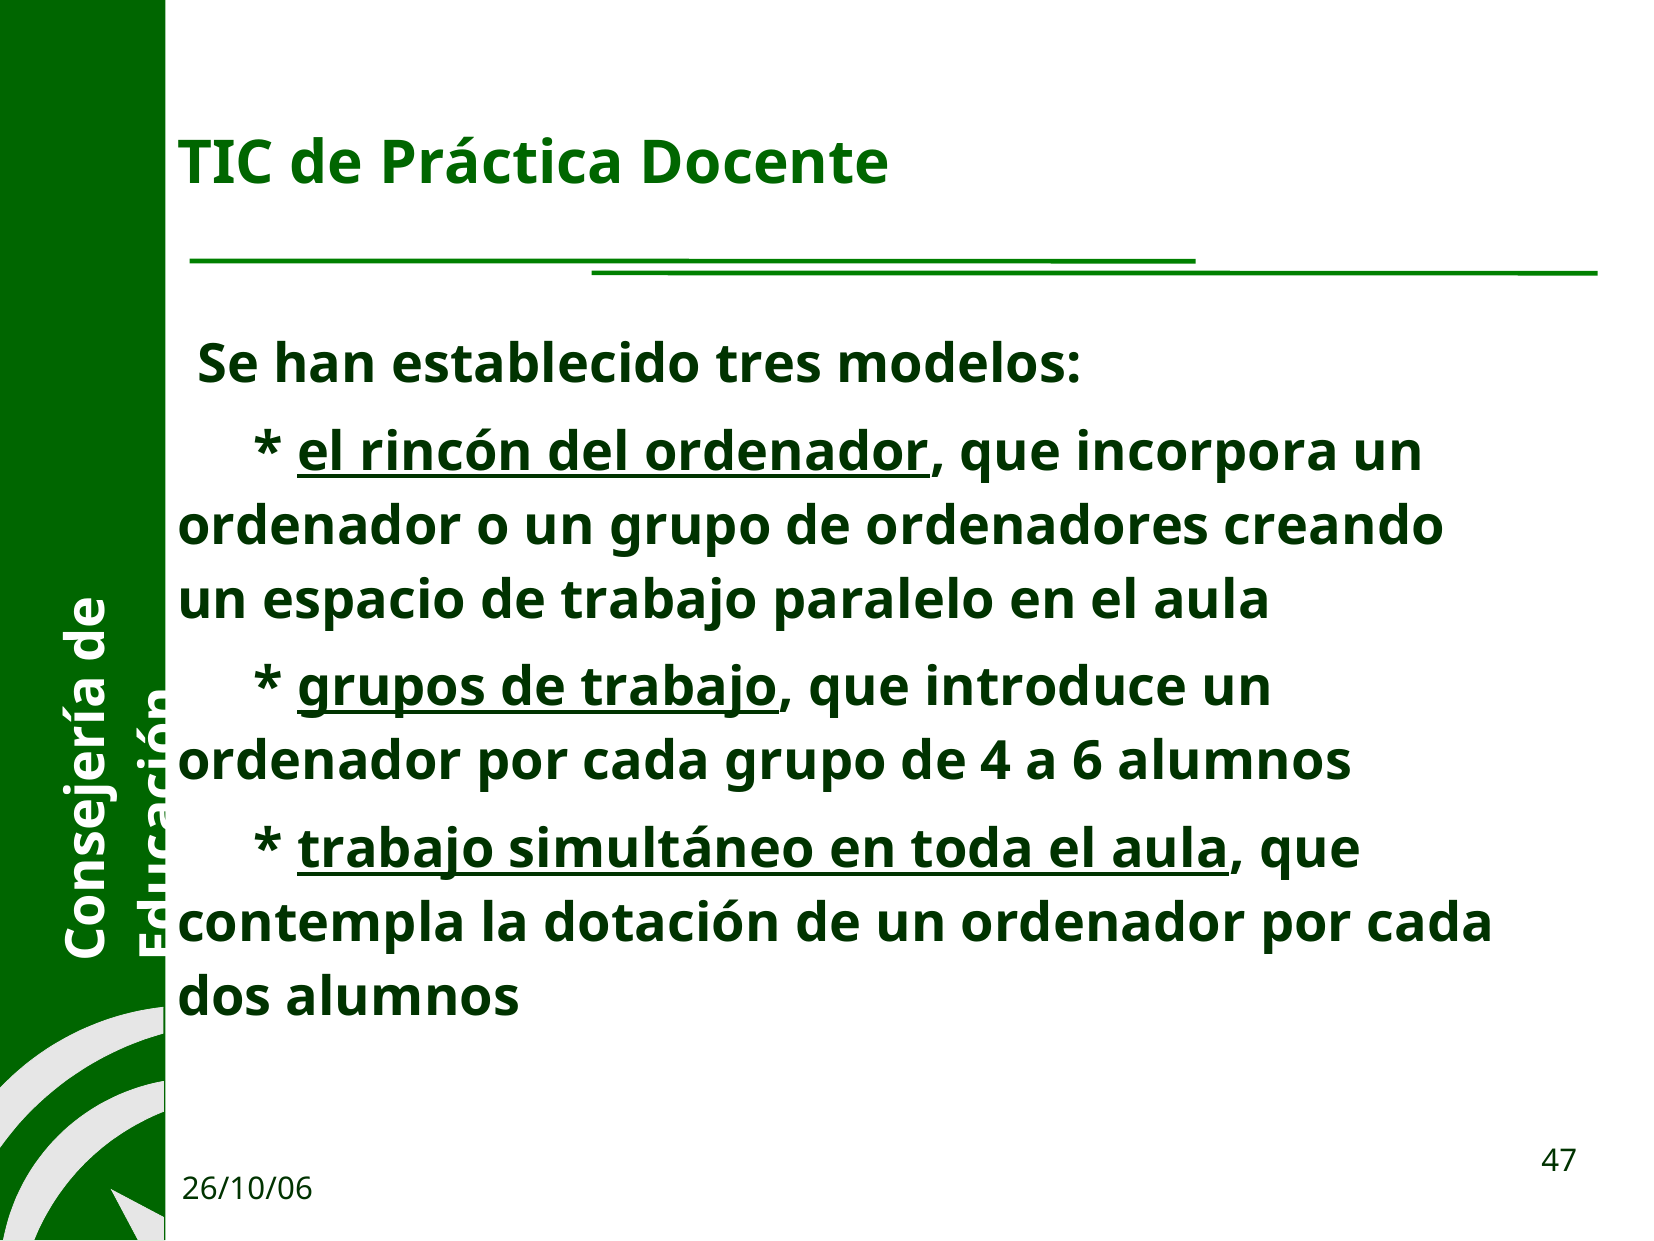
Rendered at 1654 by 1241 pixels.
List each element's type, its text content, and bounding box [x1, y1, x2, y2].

title TIC de Práctica Docente [177, 49, 1572, 257]
list Se han establecido tres modelos: * el rincón del ordenador, que incorpora un ordenador o un grupo de ordenadores creando un espacio de trabajo paralelo en el aula * grupos de trabajo, que introduce un ordenador por cada grupo de 4 a 6 alumnos * trabajo simultáneo en toda el aula, que contempla la dotación de un ordenador por cada dos alumnos [177, 324, 1496, 1195]
